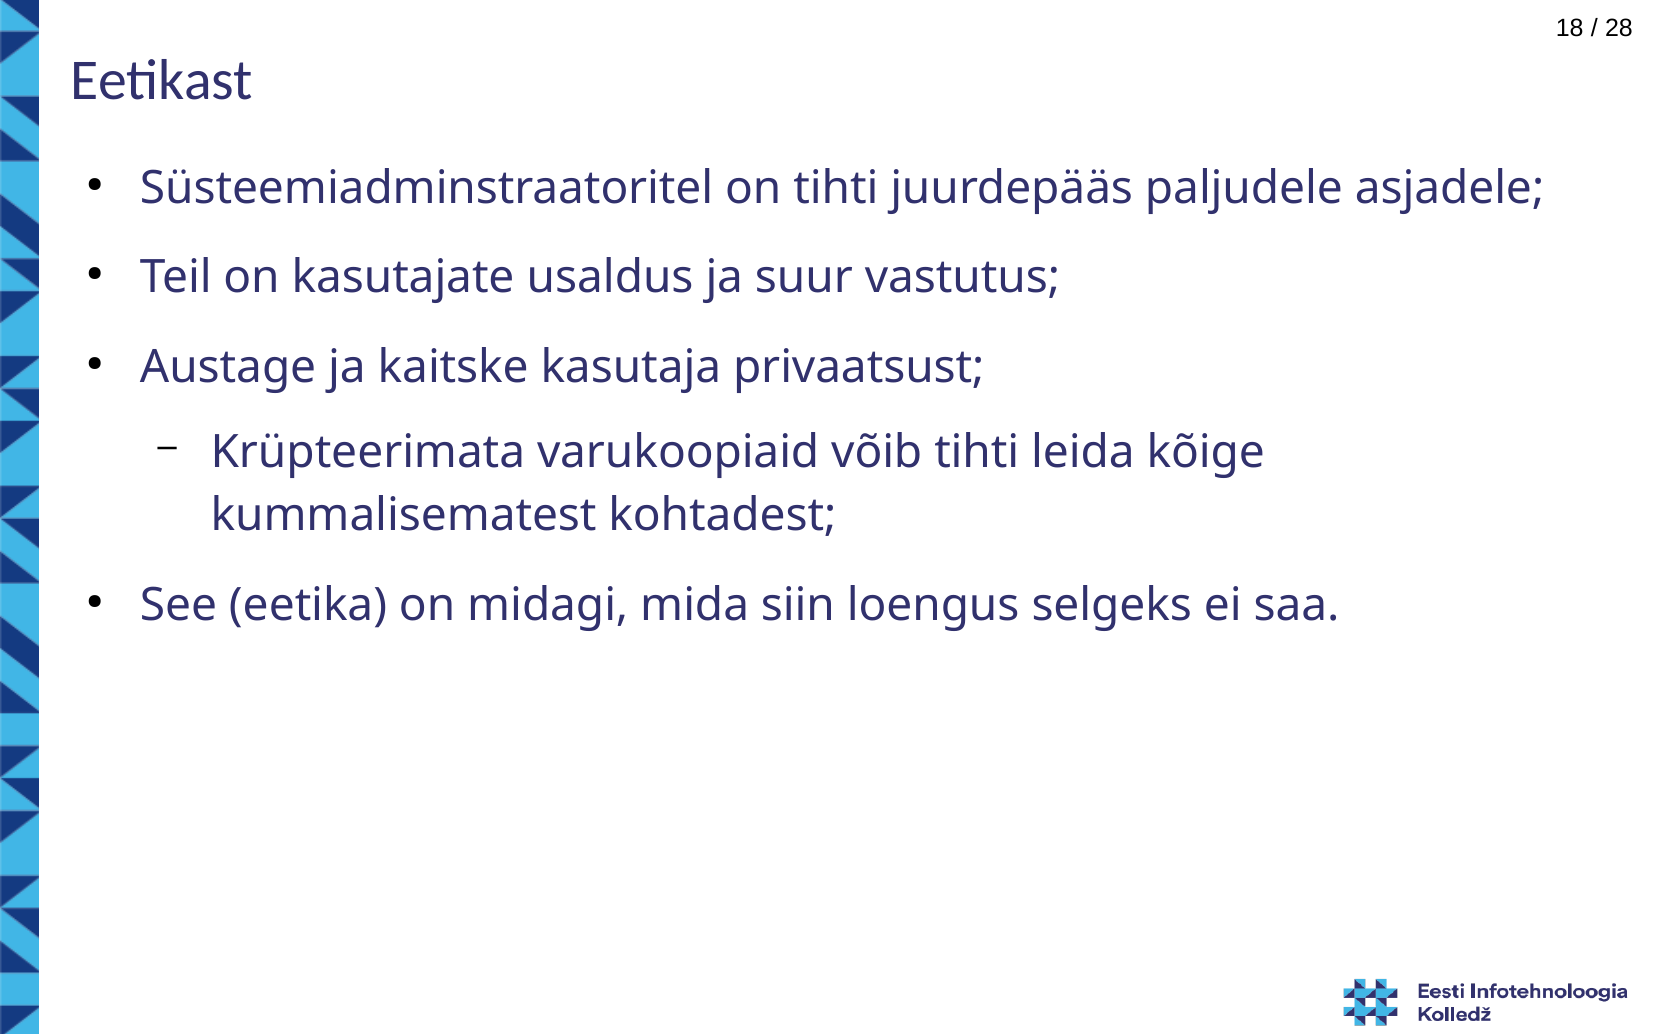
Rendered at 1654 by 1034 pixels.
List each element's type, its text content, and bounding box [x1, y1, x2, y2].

title Eetikast [70, 41, 1630, 130]
list Süsteemiadminstraatoritel on tihti juurdepääs paljudele asjadele; Teil on kasutajate usaldus ja suur vastutus; Austage ja kaitske kasutaja privaatsust; Krüpteerimata varukoopiaid võib tihti leida kõige kummalisematest kohtadest; See (eetika) on midagi, mida siin loengus selgeks ei saa. [68, 153, 1630, 957]
